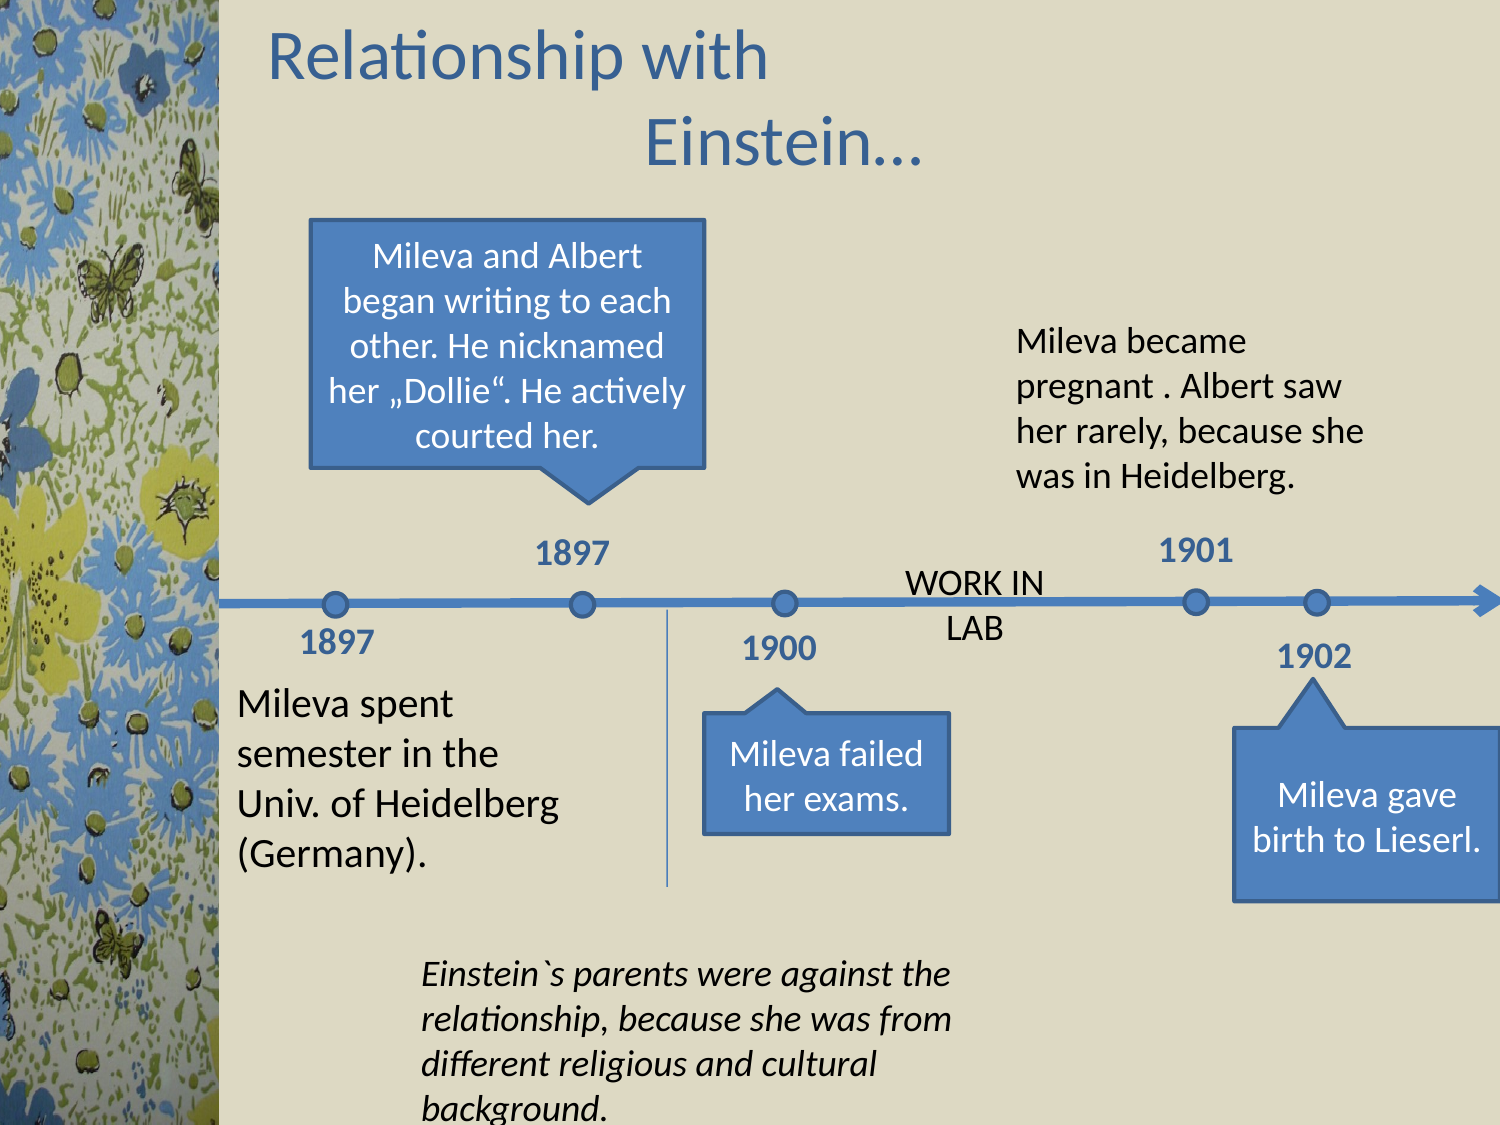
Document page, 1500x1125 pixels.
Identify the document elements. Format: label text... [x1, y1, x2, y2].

text_box 1900 [726, 615, 855, 676]
text_box 1901 [1143, 517, 1255, 578]
text_box [323, 592, 348, 609]
text_box Mileva became pregnant . Albert saw her rarely, because she was in Heidelberg. [1000, 308, 1397, 504]
text_box [1184, 590, 1209, 615]
text_box Mileva and Albert began writing to each other. He nicknamed her „Dollie“. He actively courted her. [310, 219, 705, 504]
text_box Mileva gave birth to Lieserl. [1234, 678, 1500, 902]
text_box 1897 [519, 520, 648, 581]
text_box Einstein`s parents were against the relationship, because she was from different religious and cultural background. [406, 941, 1035, 1125]
text_box WORK IN LAB [870, 550, 1080, 656]
text_box 1897 [284, 609, 413, 668]
text_box 1902 [1261, 623, 1373, 684]
text_box [1305, 590, 1329, 615]
picture [0, 0, 219, 1125]
text_box Mileva spent semester in the Univ. of Heidelberg (Germany). [221, 668, 593, 884]
text_box [773, 591, 797, 615]
text_box [570, 592, 595, 617]
text_box Mileva failed her exams. [704, 689, 949, 835]
title Relationship with Einstein… [219, 0, 1203, 188]
